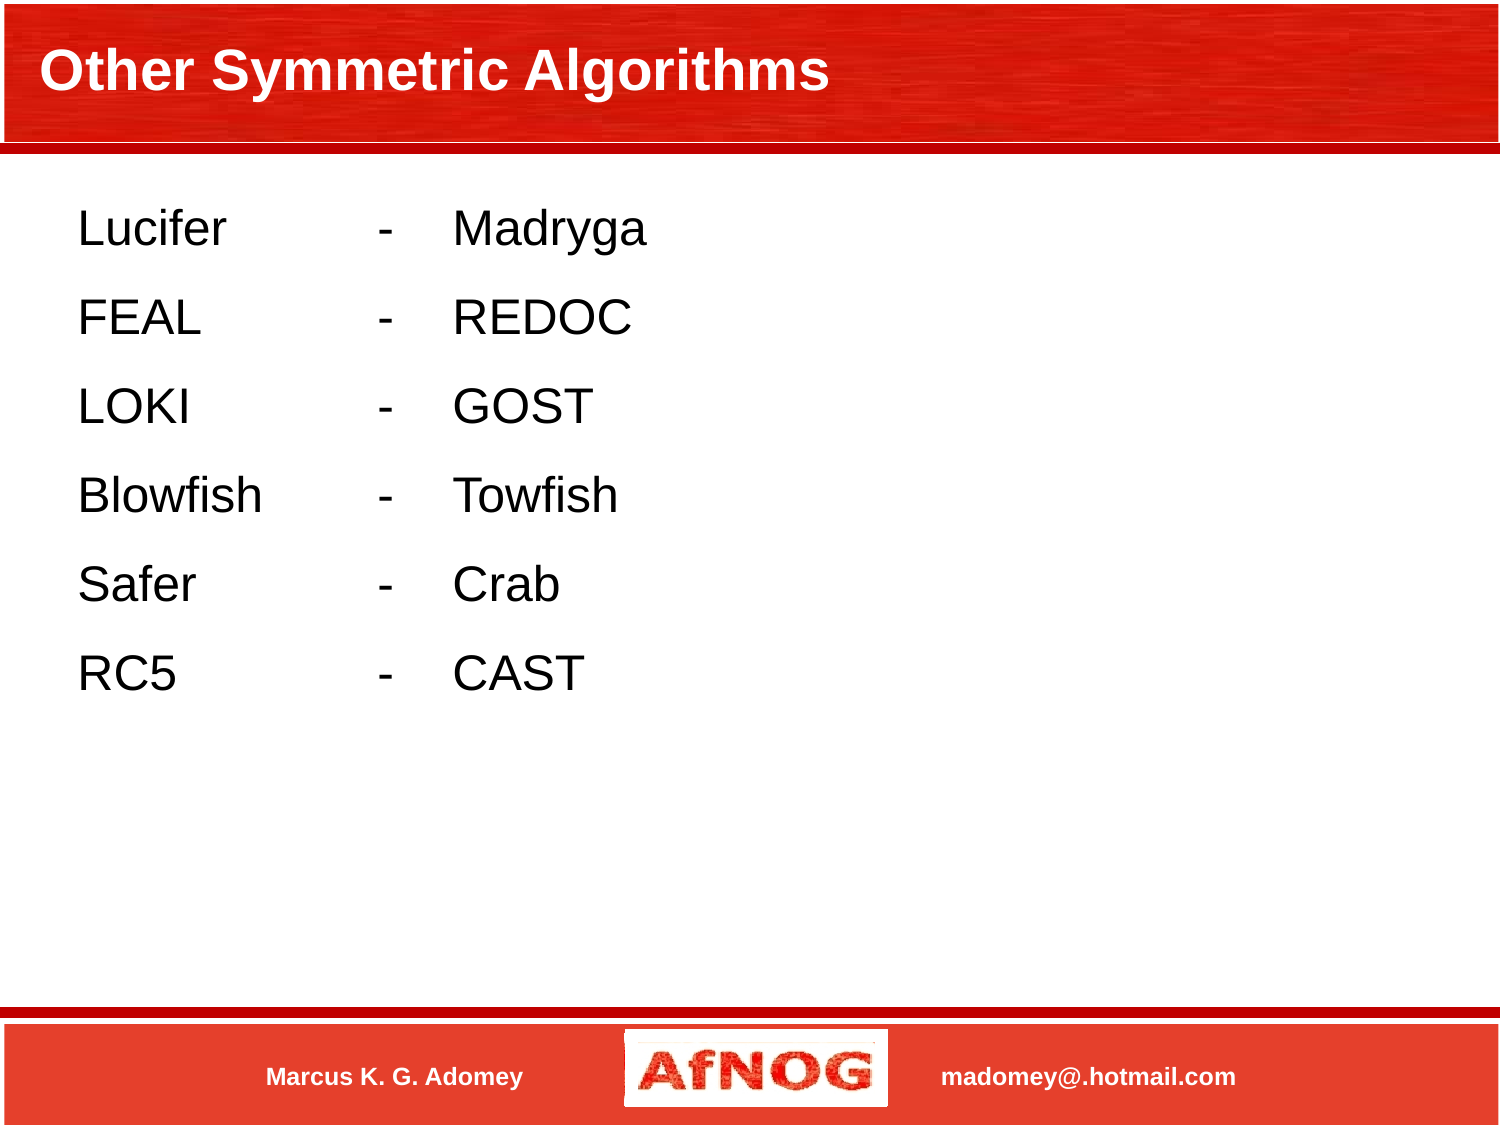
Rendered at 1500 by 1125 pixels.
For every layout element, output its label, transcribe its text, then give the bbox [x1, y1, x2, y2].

text_box Lucifer - Madryga FEAL - REDOC LOKI - GOST Blowfish - Towfish Safer - Crab RC5 - CAST [62, 187, 1031, 718]
text_box Other Symmetric Algorithms [24, 24, 994, 111]
